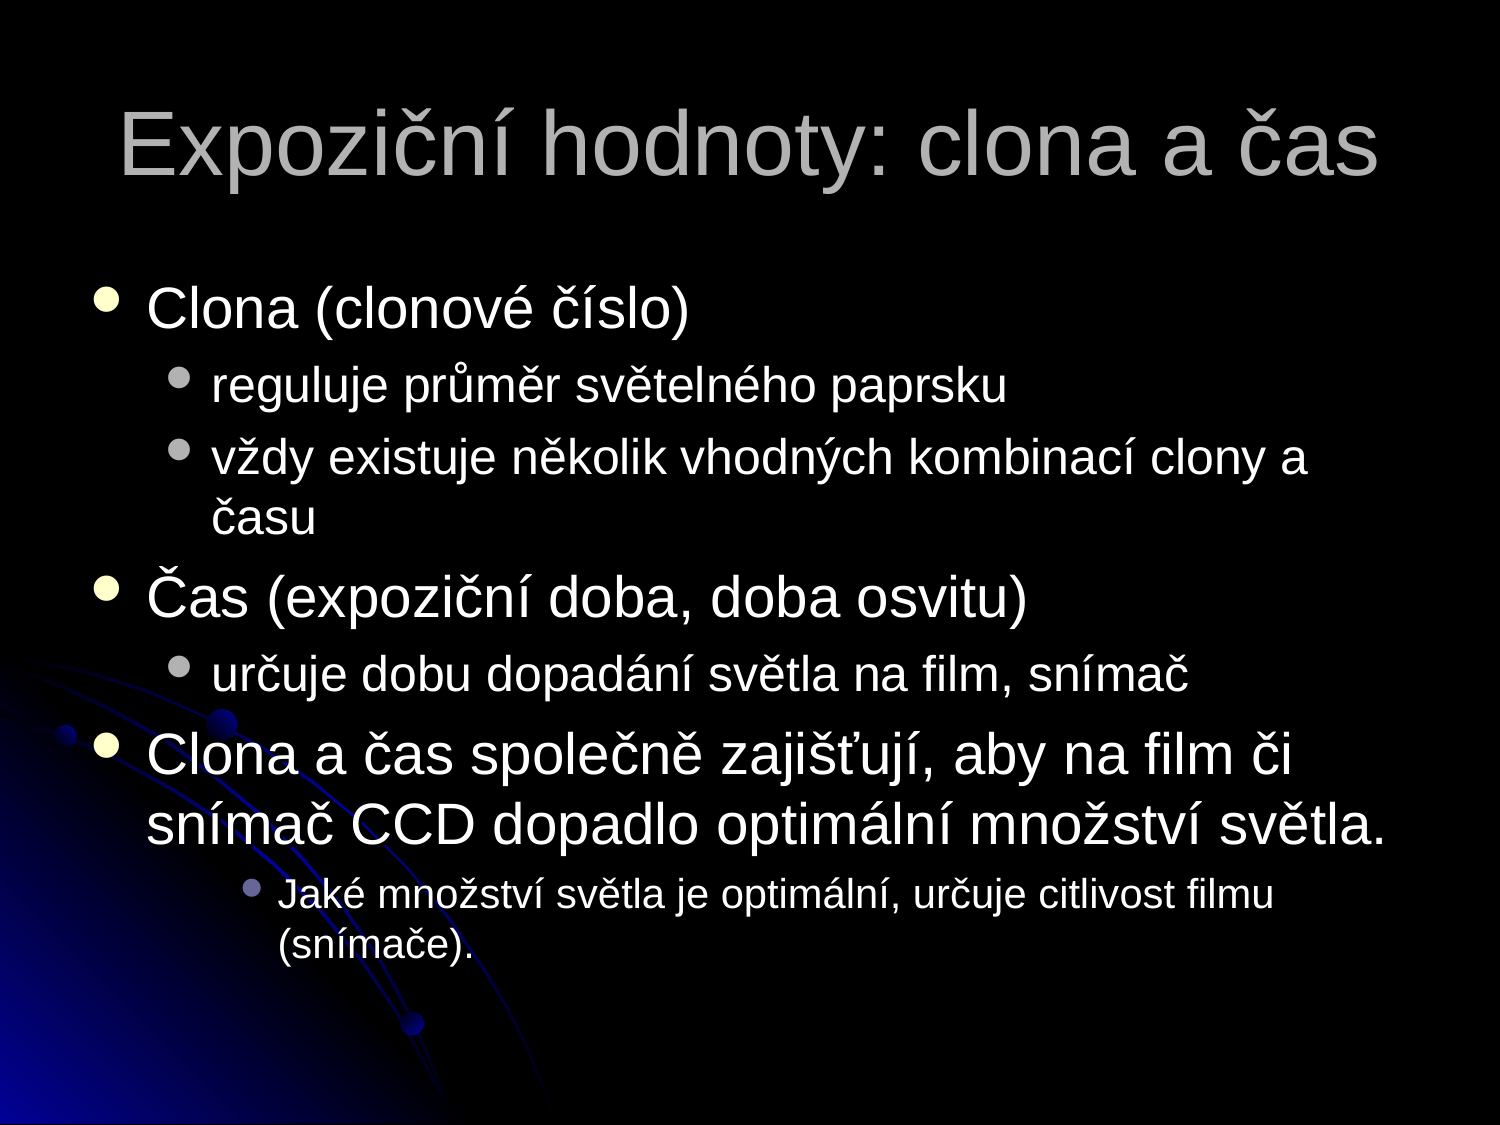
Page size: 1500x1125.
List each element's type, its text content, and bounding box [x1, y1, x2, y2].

title Expoziční hodnoty: clona a čas [75, 45, 1426, 233]
list Clona (clonové číslo) reguluje průměr světelného paprsku vždy existuje několik vhodných kombinací clony a času Čas (expoziční doba, doba osvitu) určuje dobu dopadání světla na film, snímač Clona a čas společně zajišťují, aby na film či snímač CCD dopadlo optimální množství světla. Jaké množství světla je optimální, určuje citlivost filmu (snímače). [75, 262, 1426, 1006]
